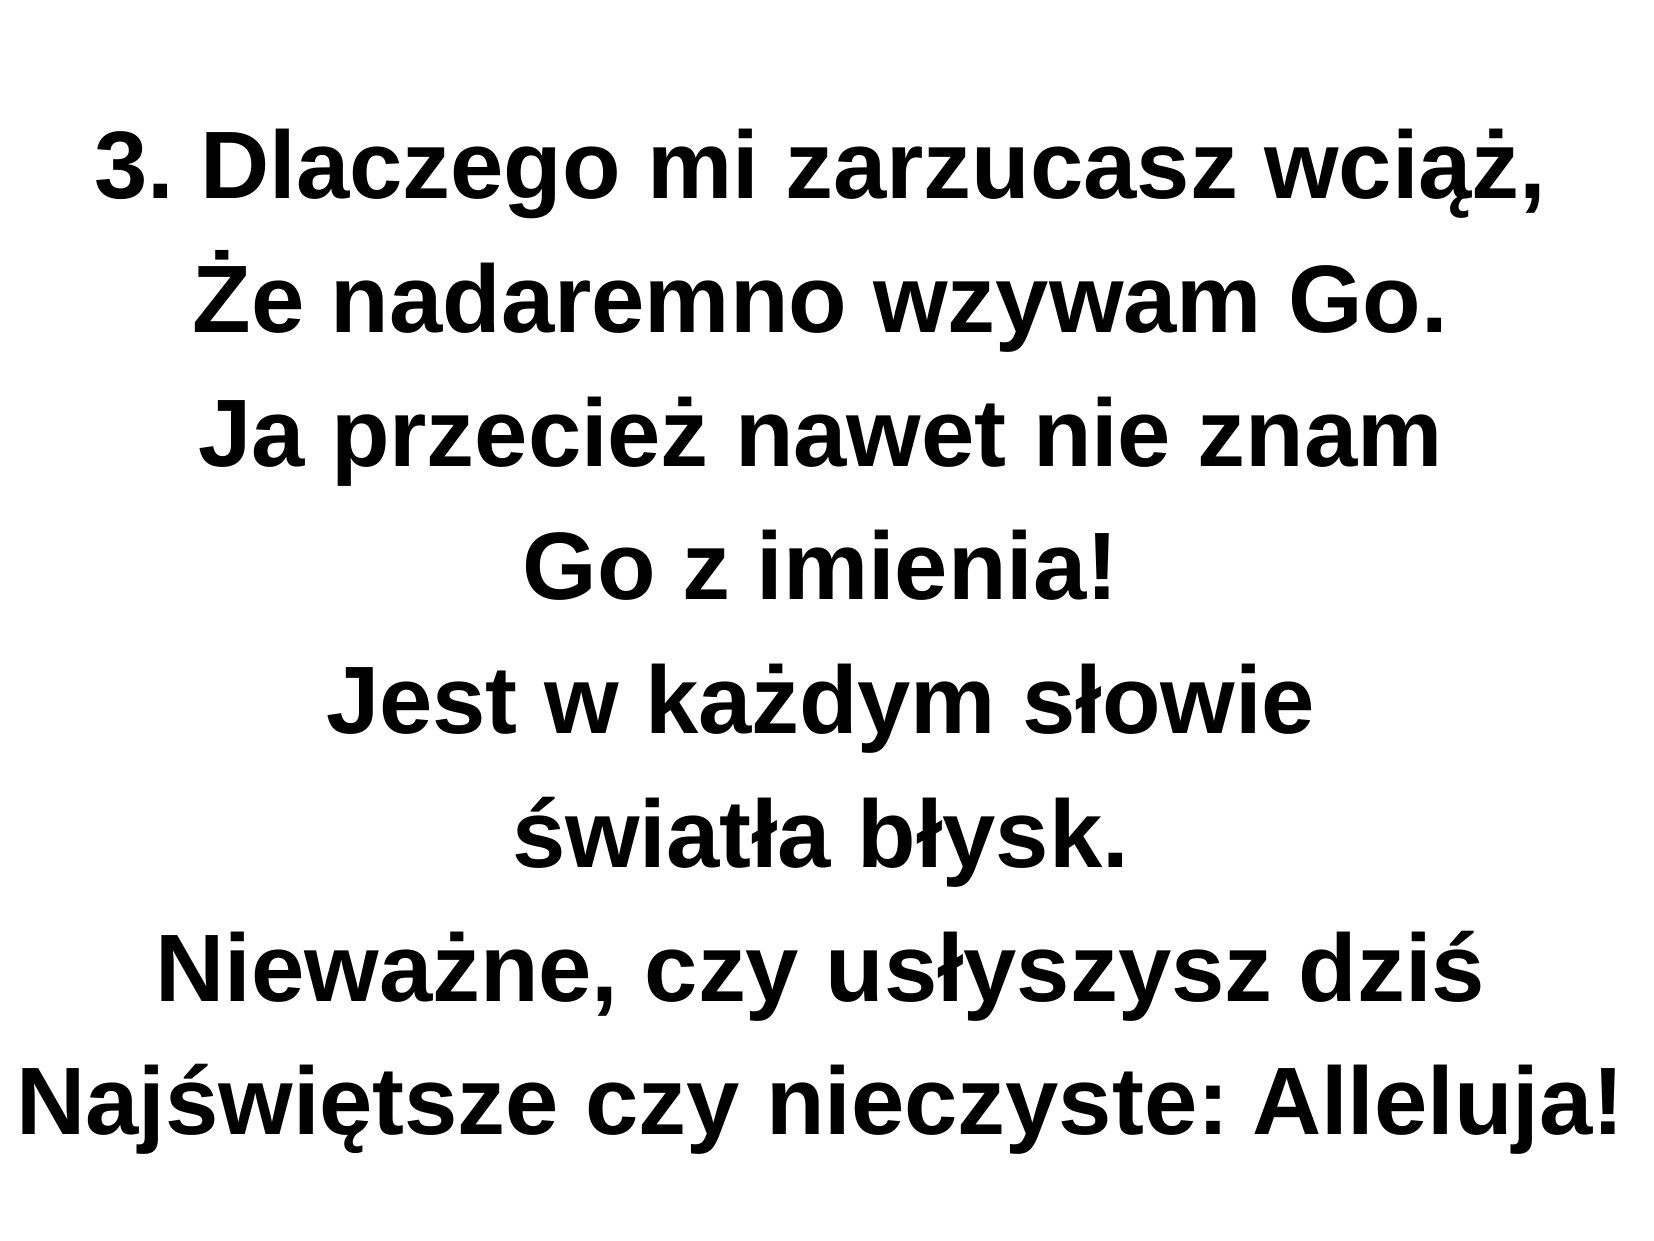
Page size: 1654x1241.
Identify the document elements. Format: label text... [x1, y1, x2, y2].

subtitle 3. Dlaczego mi zarzucasz wciąż, Że nadaremno wzywam Go. Ja przecież nawet nie znam Go z imienia! Jest w każdym słowie światła błysk. Nieważne, czy usłyszysz dziś Najświętsze czy nieczyste: Alleluja! [0, 0, 1642, 1241]
